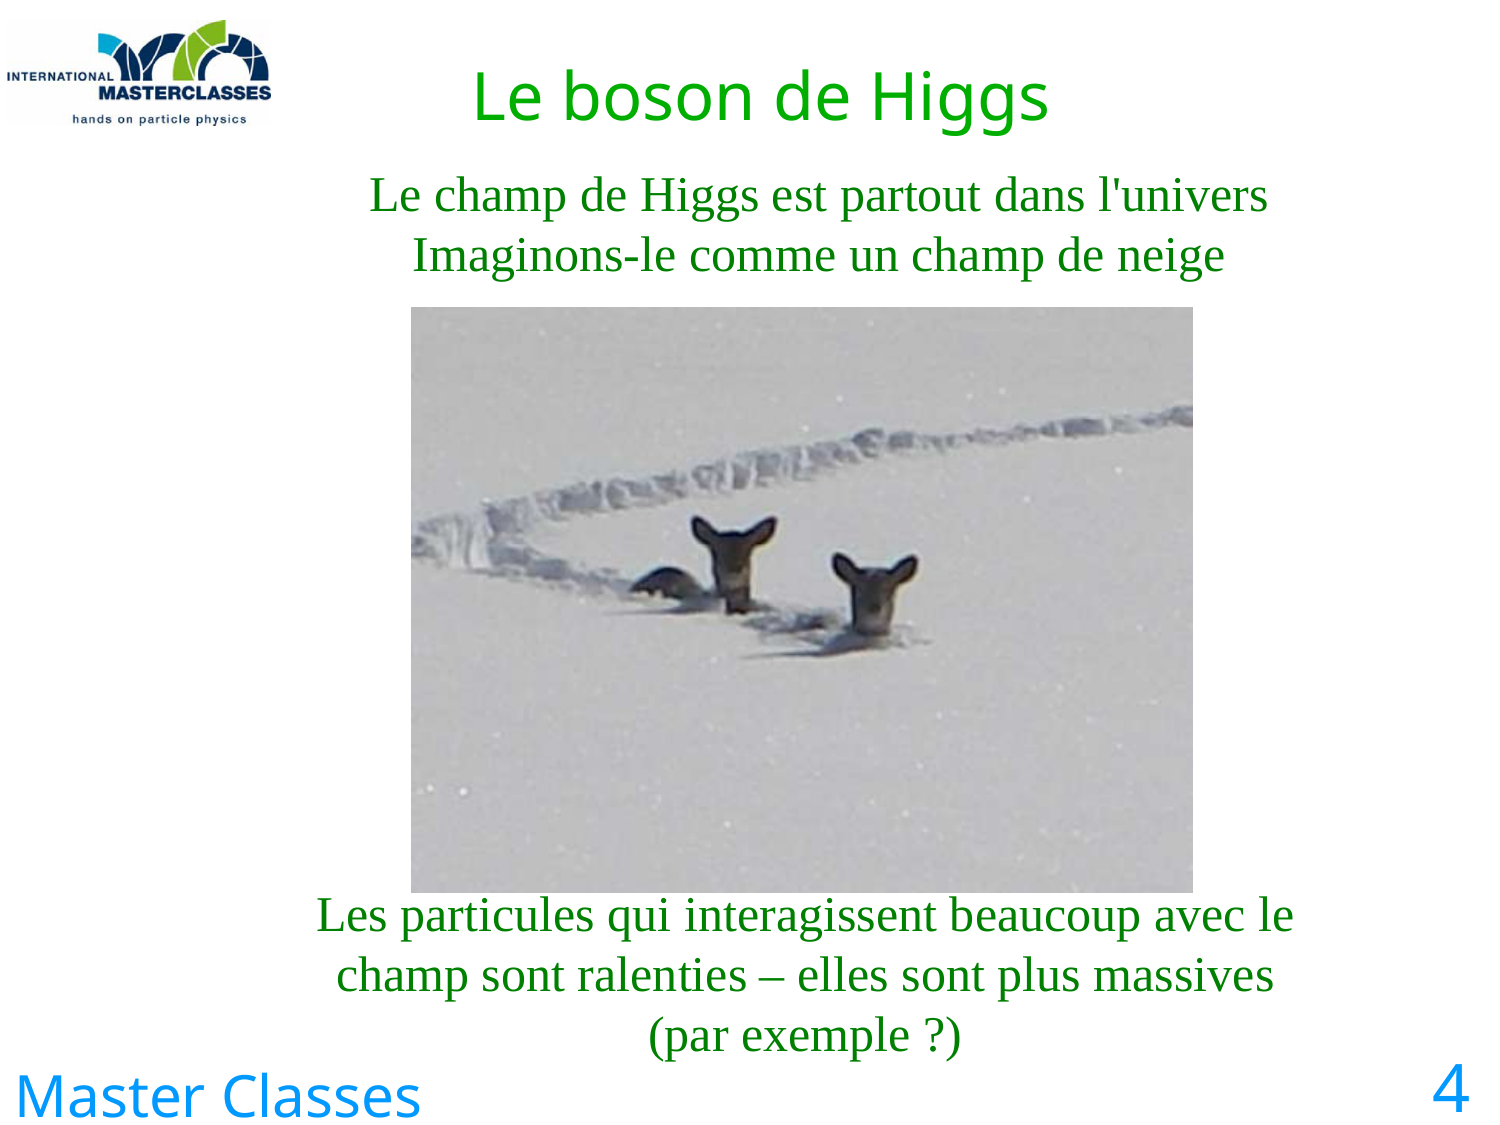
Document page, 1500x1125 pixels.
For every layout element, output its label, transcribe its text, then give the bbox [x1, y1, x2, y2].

text_box Les particules qui interagissent beaucoup avec le champ sont ralenties – elles sont plus massives (par exemple ?) [301, 874, 1341, 1087]
picture [411, 307, 1193, 874]
text_box Le champ de Higgs est partout dans l'univers Imaginons-le comme un champ de neige [354, 153, 1335, 289]
picture [2, 10, 259, 130]
title Le boson de Higgs [259, 0, 1263, 188]
